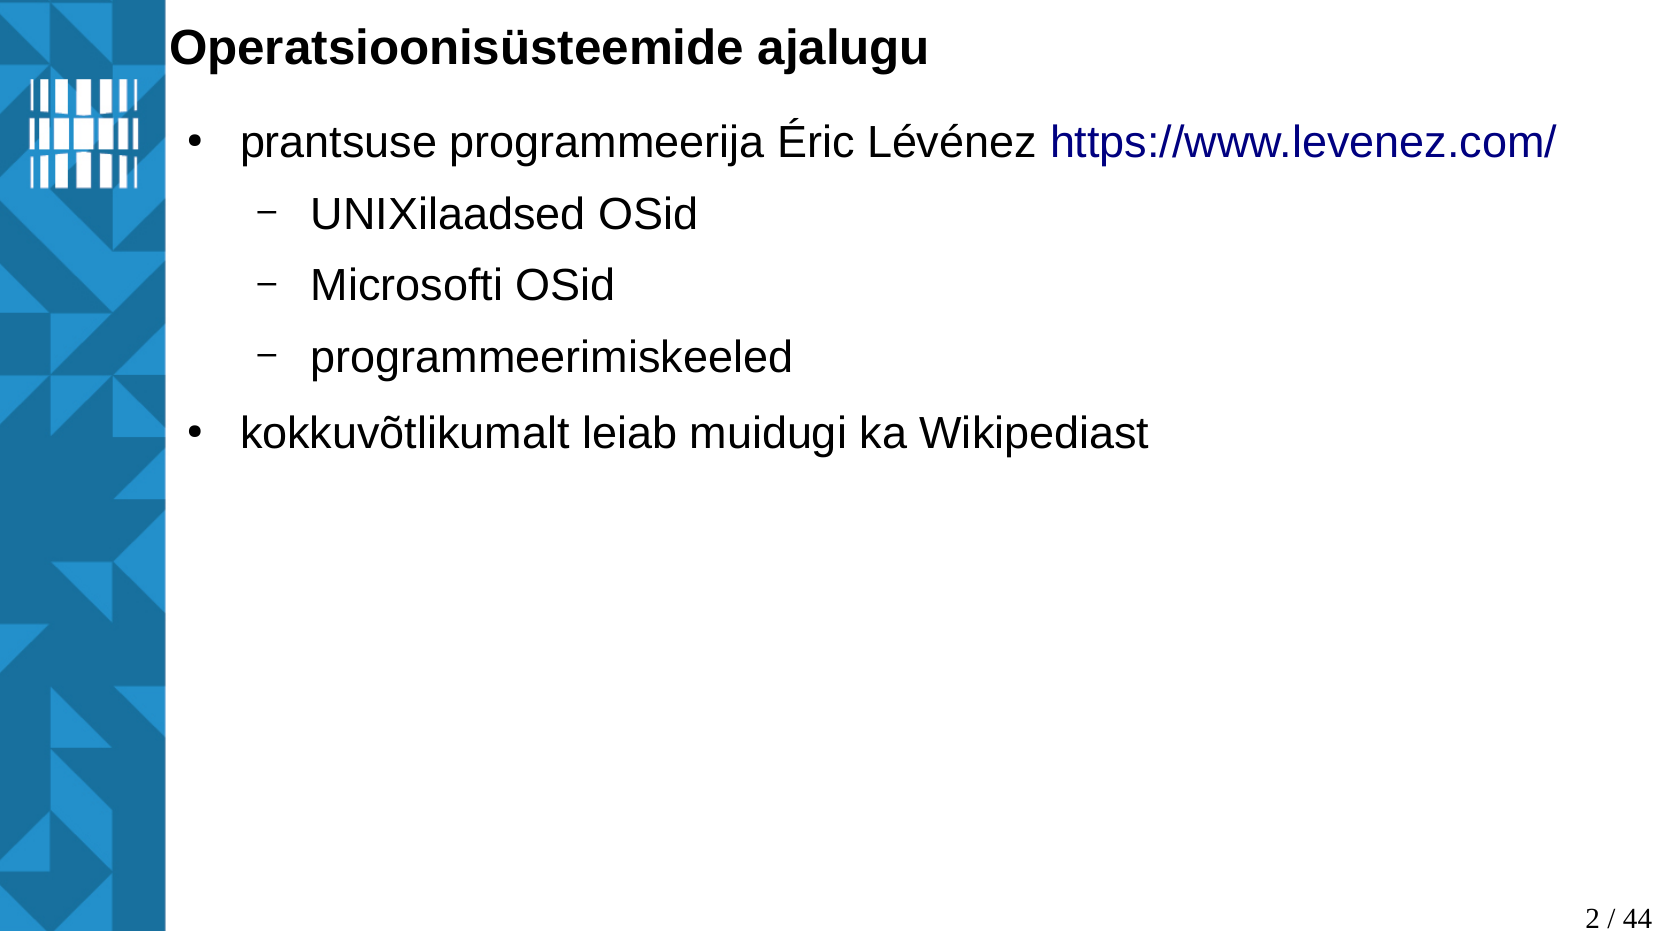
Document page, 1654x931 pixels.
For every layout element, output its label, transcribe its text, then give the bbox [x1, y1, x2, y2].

list prantsuse programmeerija Éric Lévénez https://www.levenez.com/ UNIXilaadsed OSid Microsofti OSid programmeerimiskeeled kokkuvõtlikumalt leiab muidugi ka Wikipediast [169, 116, 1630, 897]
title Operatsioonisüsteemide ajalugu [169, 10, 1571, 86]
